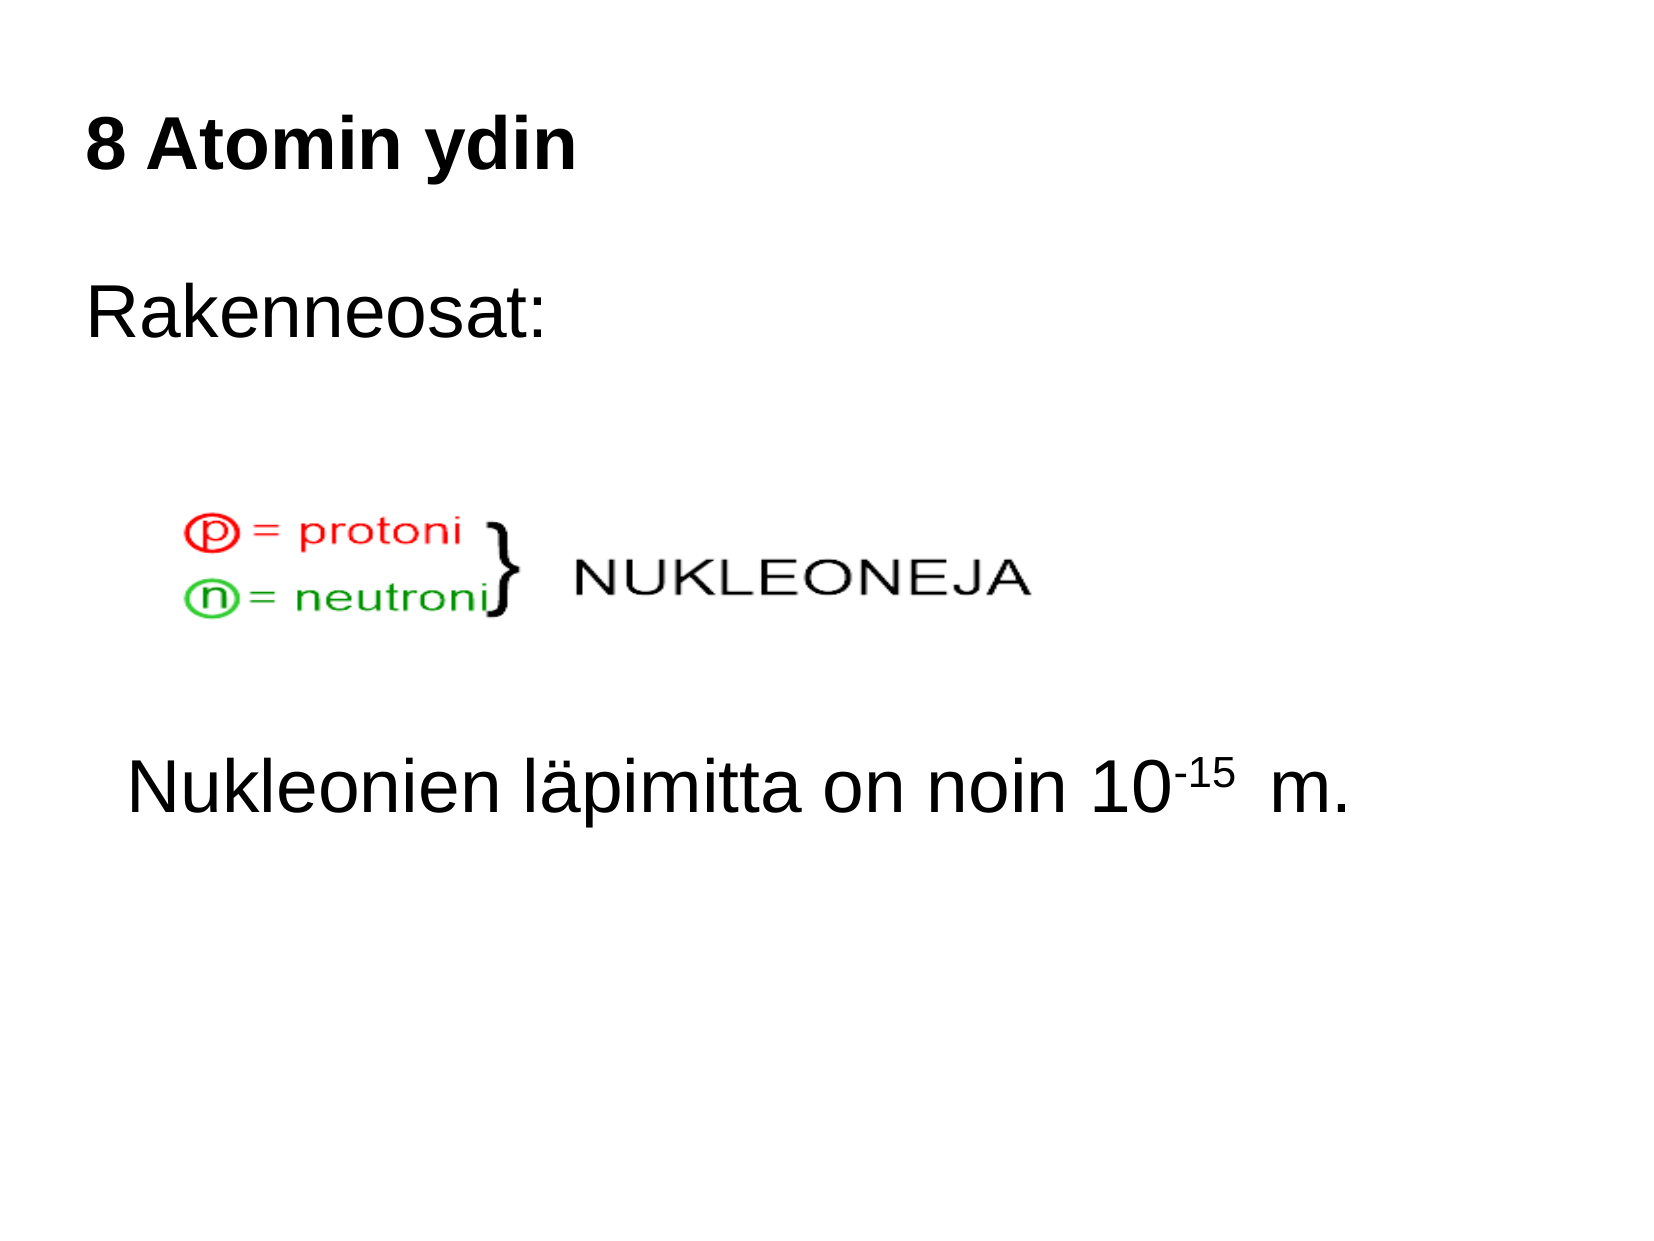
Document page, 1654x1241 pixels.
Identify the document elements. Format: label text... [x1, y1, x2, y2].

text_box 8 Atomin ydin Rakenneosat: [70, 94, 1335, 361]
picture [102, 460, 1111, 661]
text_box Nukleonien läpimitta on noin 10-15 m. [111, 737, 1465, 839]
